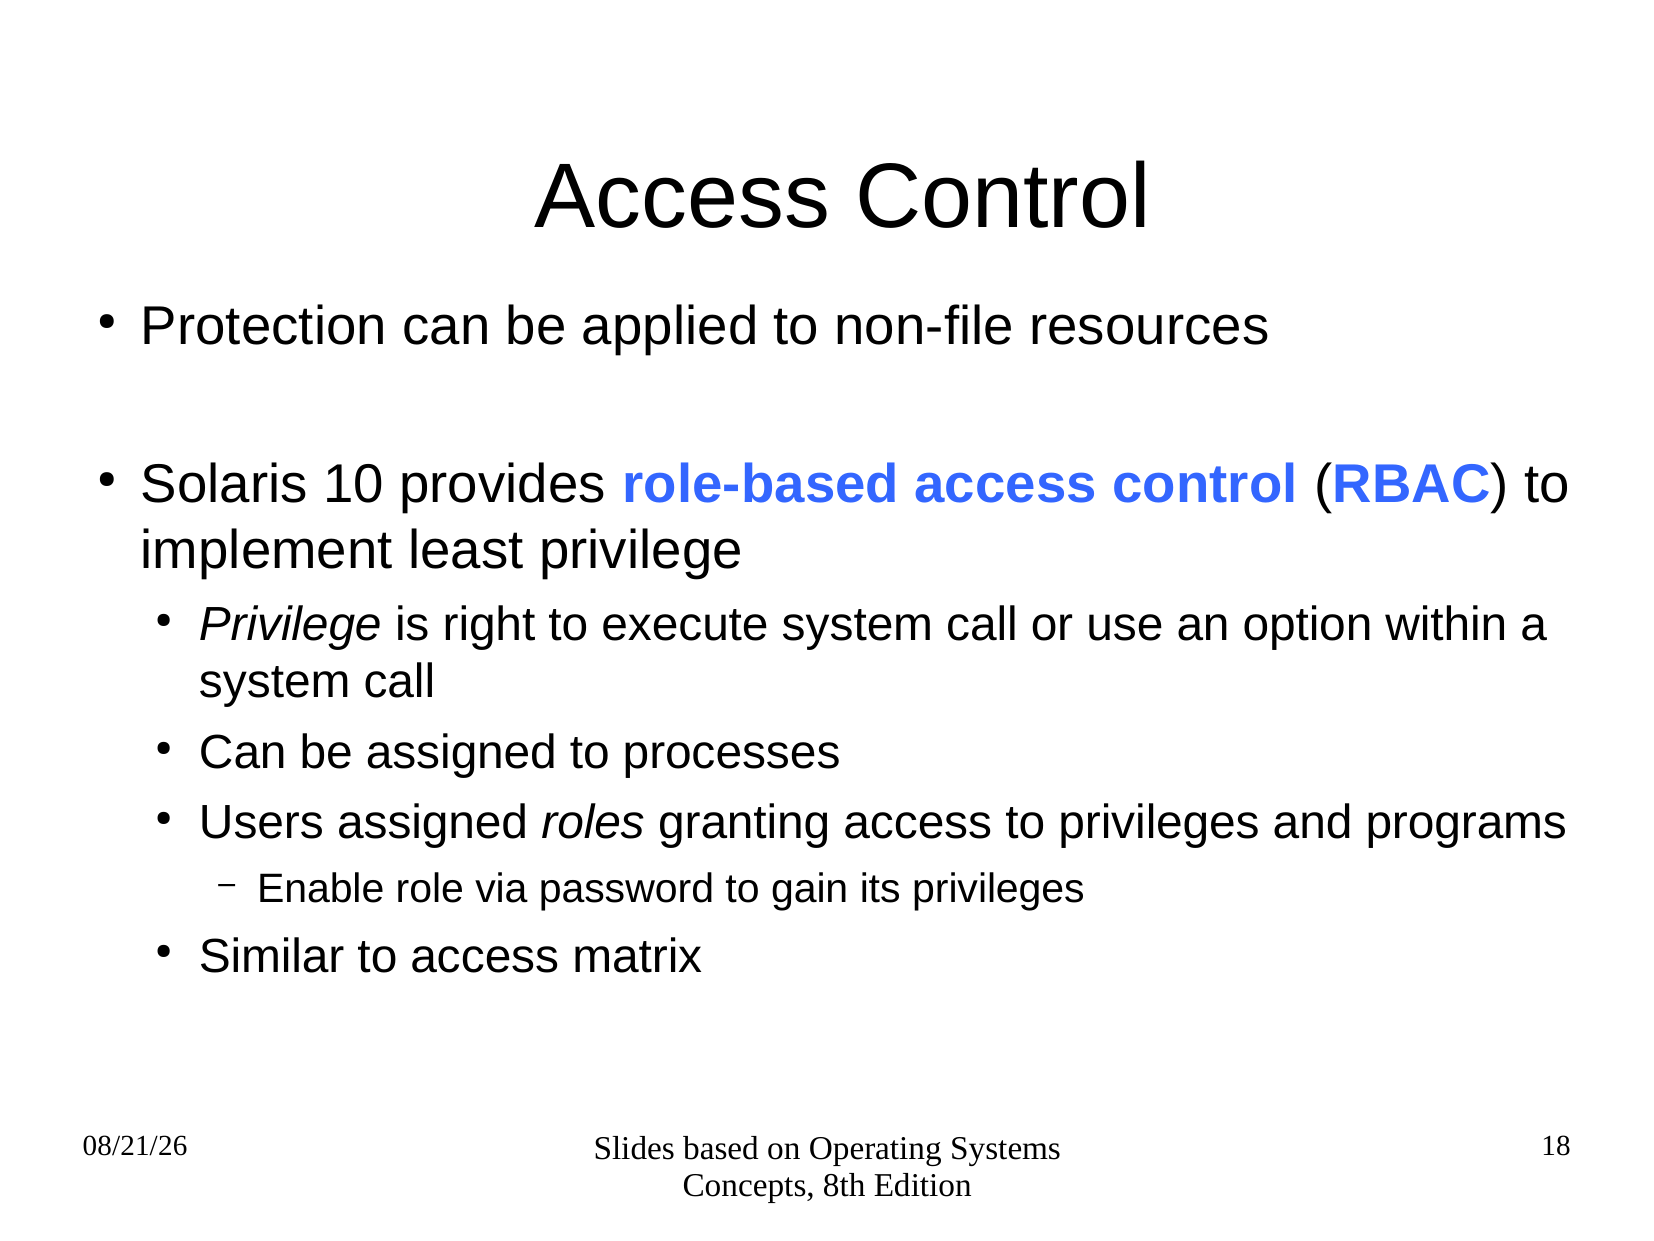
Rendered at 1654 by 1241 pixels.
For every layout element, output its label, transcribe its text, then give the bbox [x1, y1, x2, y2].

list Protection can be applied to non-file resources Solaris 10 provides role-based access control (RBAC) to implement least privilege Privilege is right to execute system call or use an option within a system call Can be assigned to processes Users assigned roles granting access to privileges and programs Enable role via password to gain its privileges Similar to access matrix [82, 290, 1571, 1010]
title Access Control [82, 49, 1571, 257]
